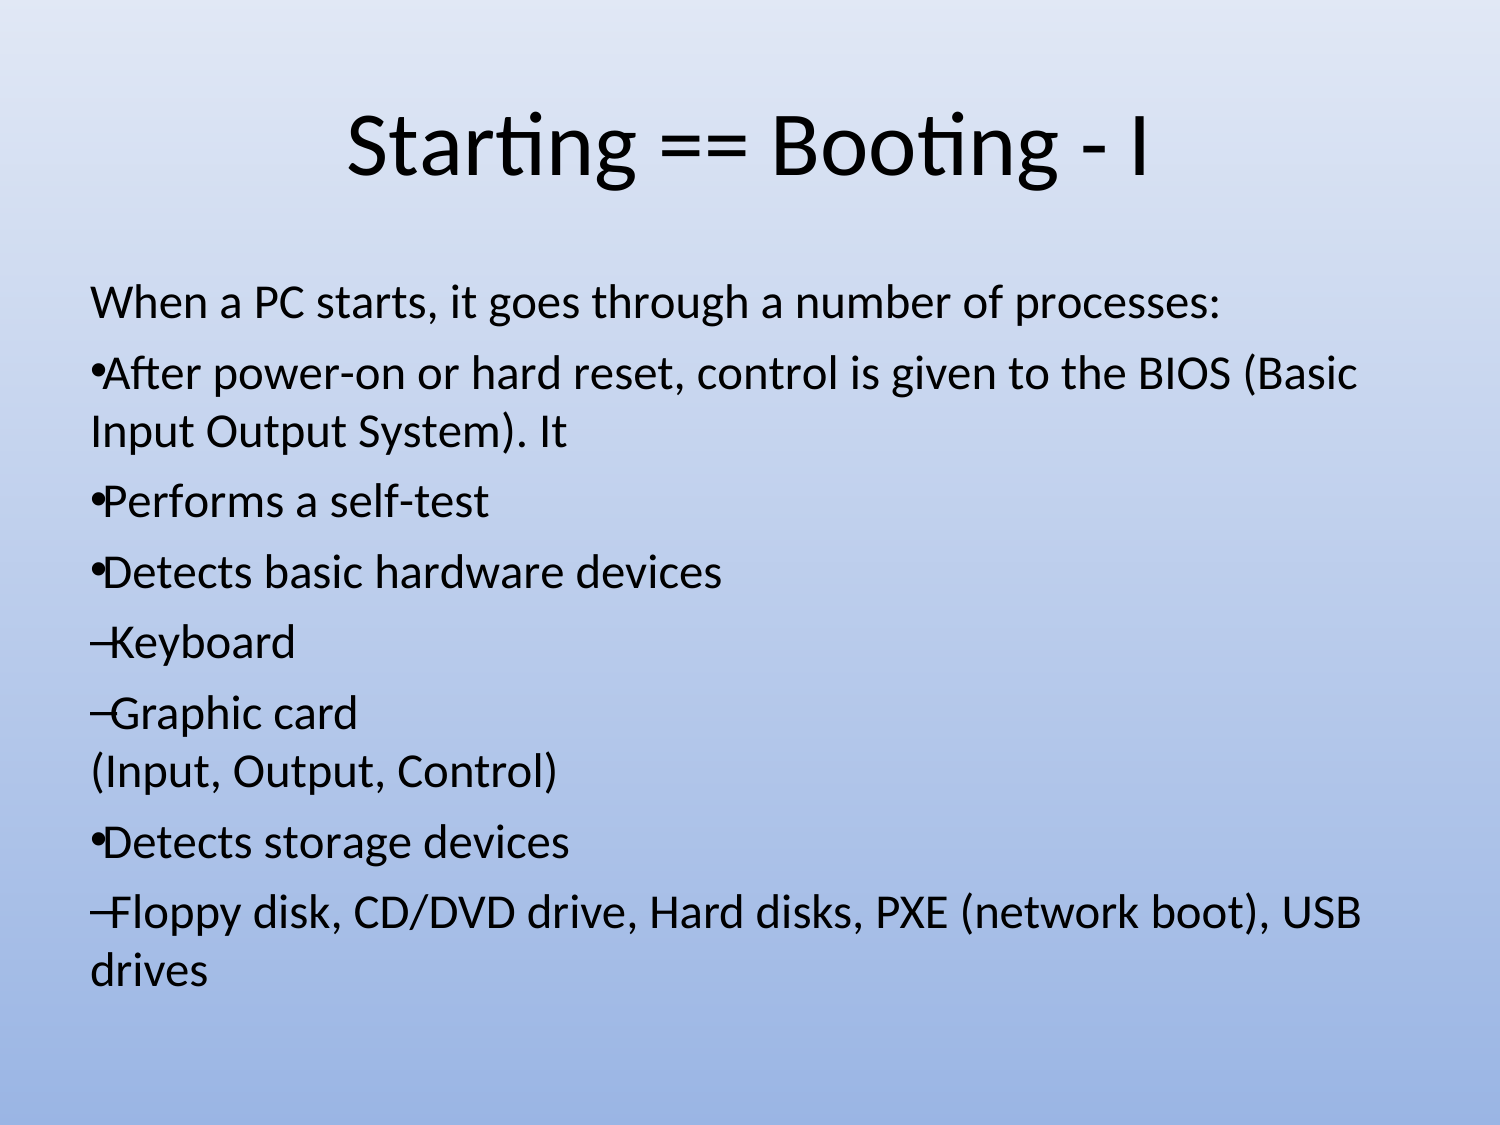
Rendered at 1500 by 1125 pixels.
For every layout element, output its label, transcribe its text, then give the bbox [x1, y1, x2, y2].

title Starting == Booting - I [75, 45, 1426, 233]
list When a PC starts, it goes through a number of processes: After power-on or hard reset, control is given to the BIOS (Basic Input Output System). It Performs a self-test Detects basic hardware devices Keyboard Graphic card (Input, Output, Control) Detects storage devices Floppy disk, CD/DVD drive, Hard disks, PXE (network boot), USB drives [75, 262, 1426, 1005]
